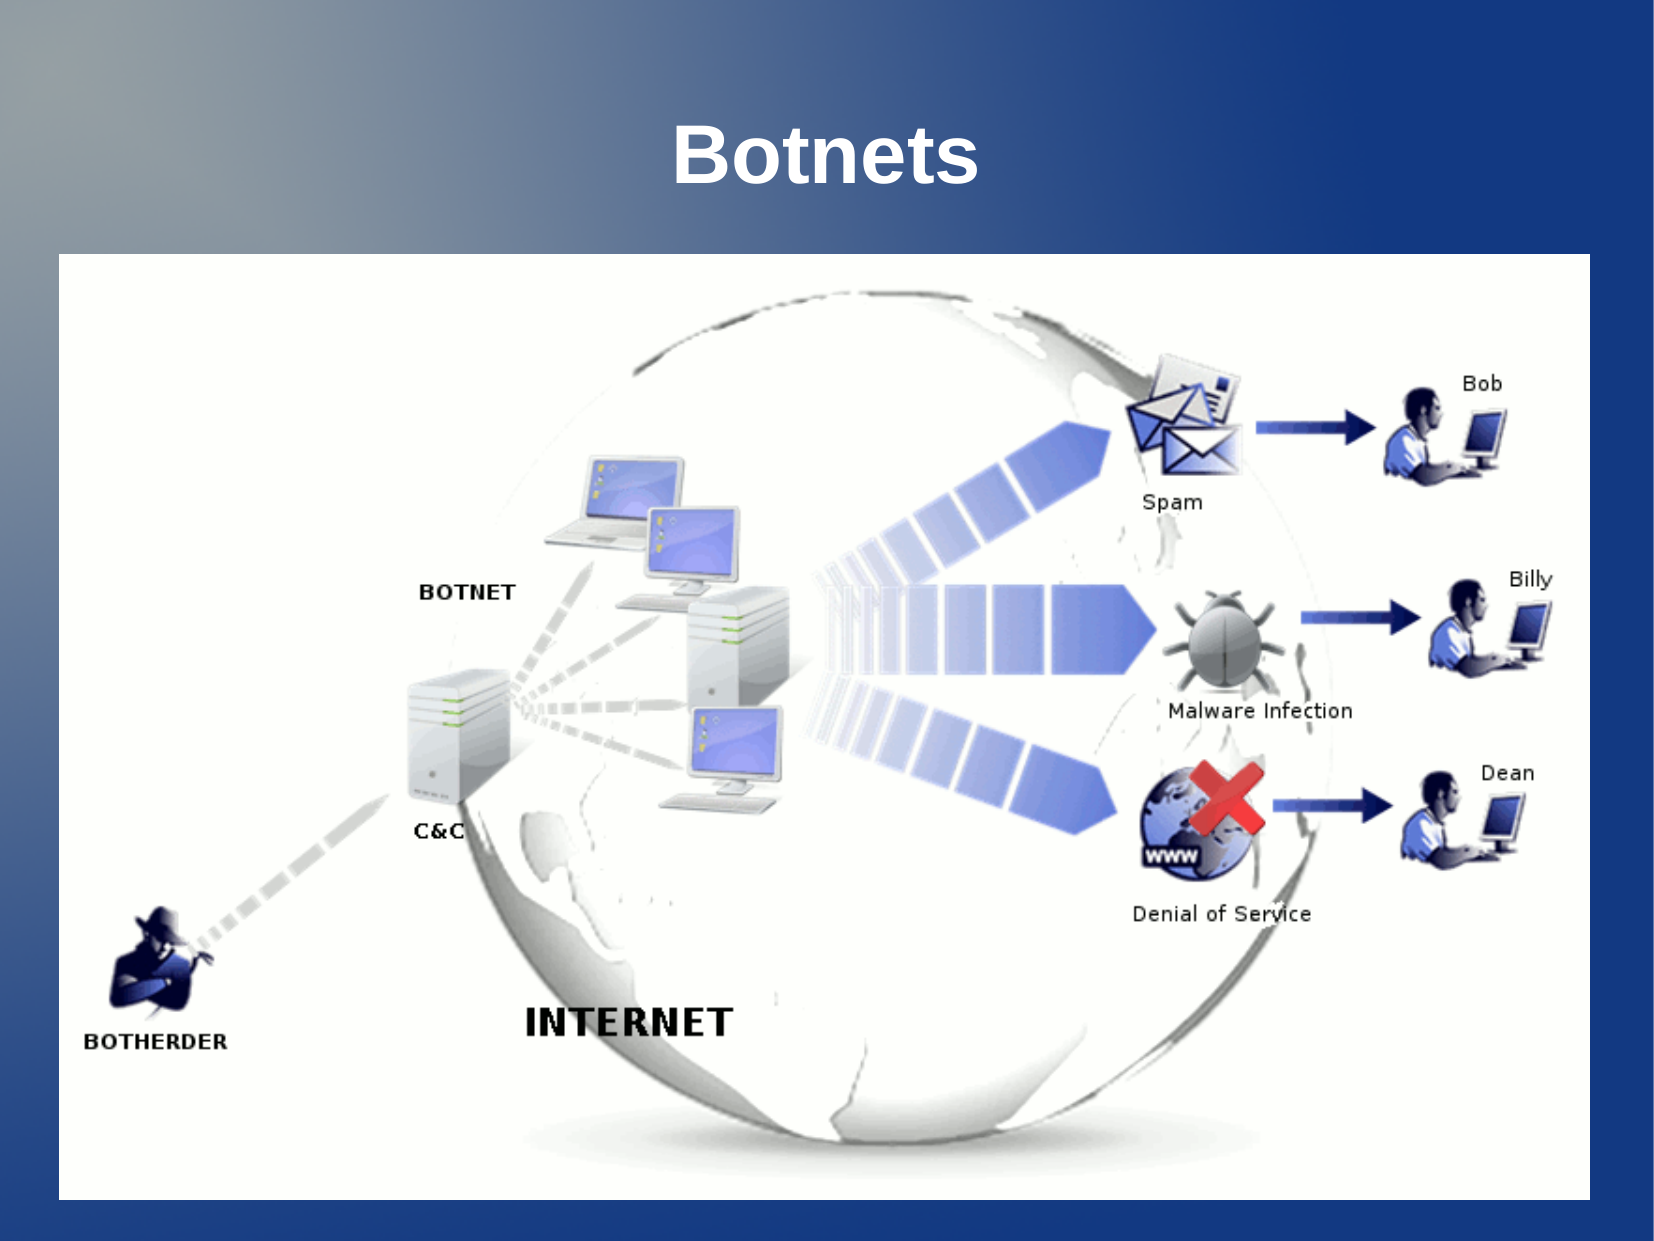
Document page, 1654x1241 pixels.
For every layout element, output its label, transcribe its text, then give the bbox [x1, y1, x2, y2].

title Botnets [82, 103, 1571, 203]
picture [0, 0, 1654, 1241]
